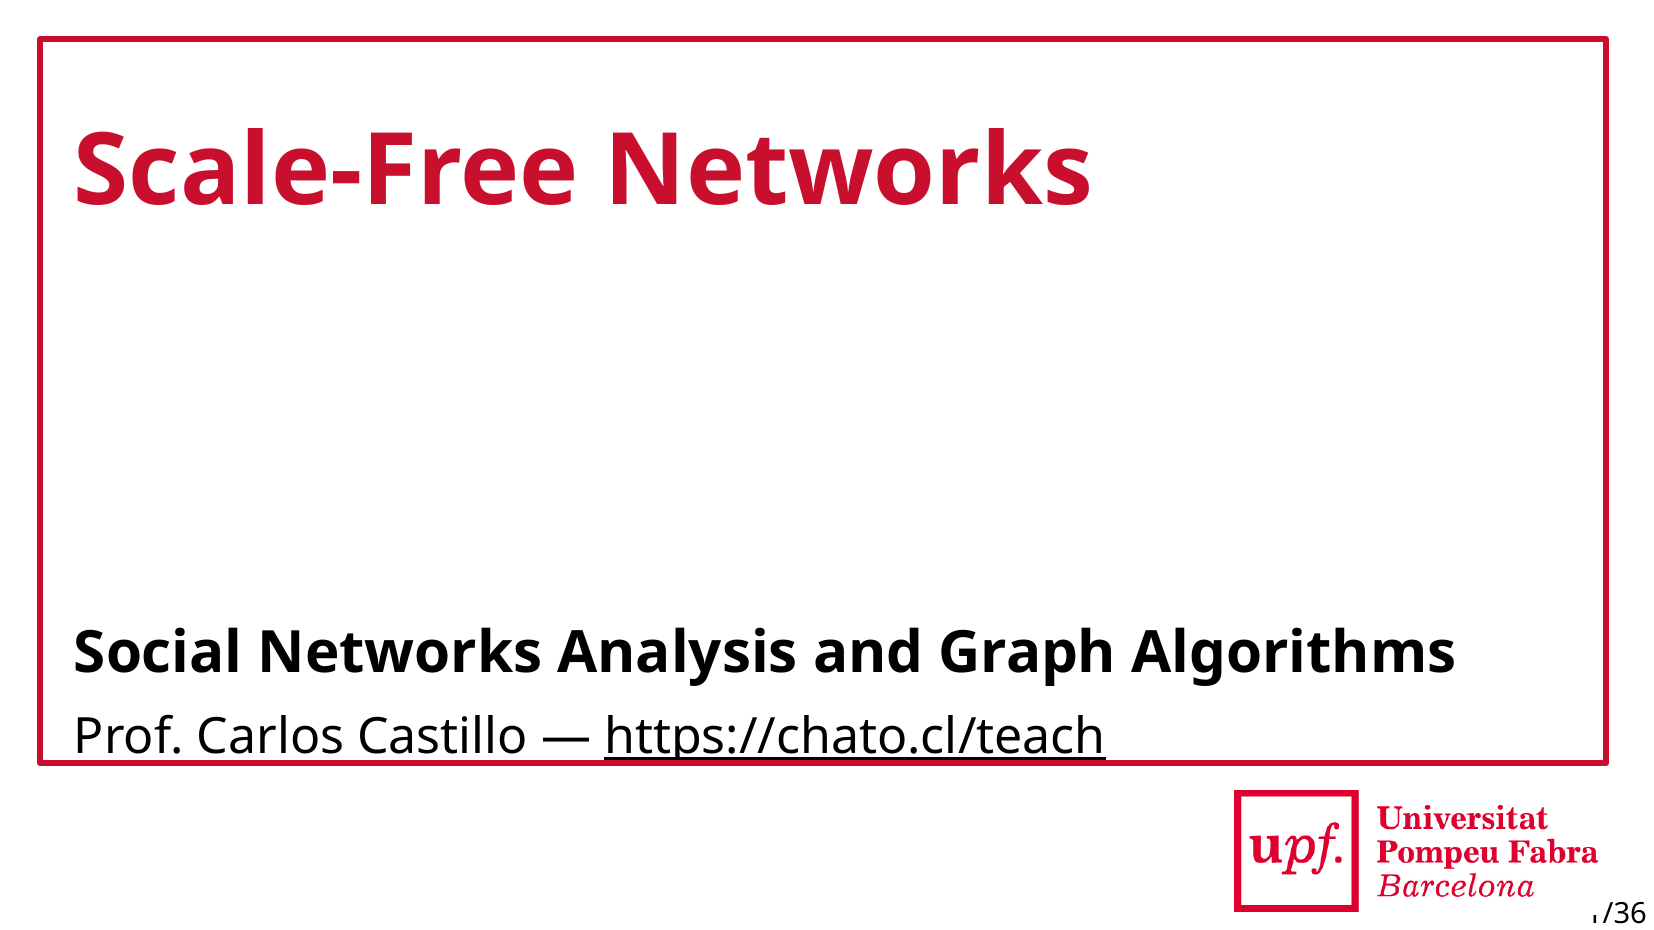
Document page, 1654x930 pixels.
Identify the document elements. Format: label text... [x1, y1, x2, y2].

picture [1229, 784, 1603, 915]
chart [770, 589, 889, 649]
text_box Scale-Free Networks Social Networks Analysis and Graph Algorithms Prof. Carlos Castillo — https://chato.cl/teach [73, 77, 1562, 730]
